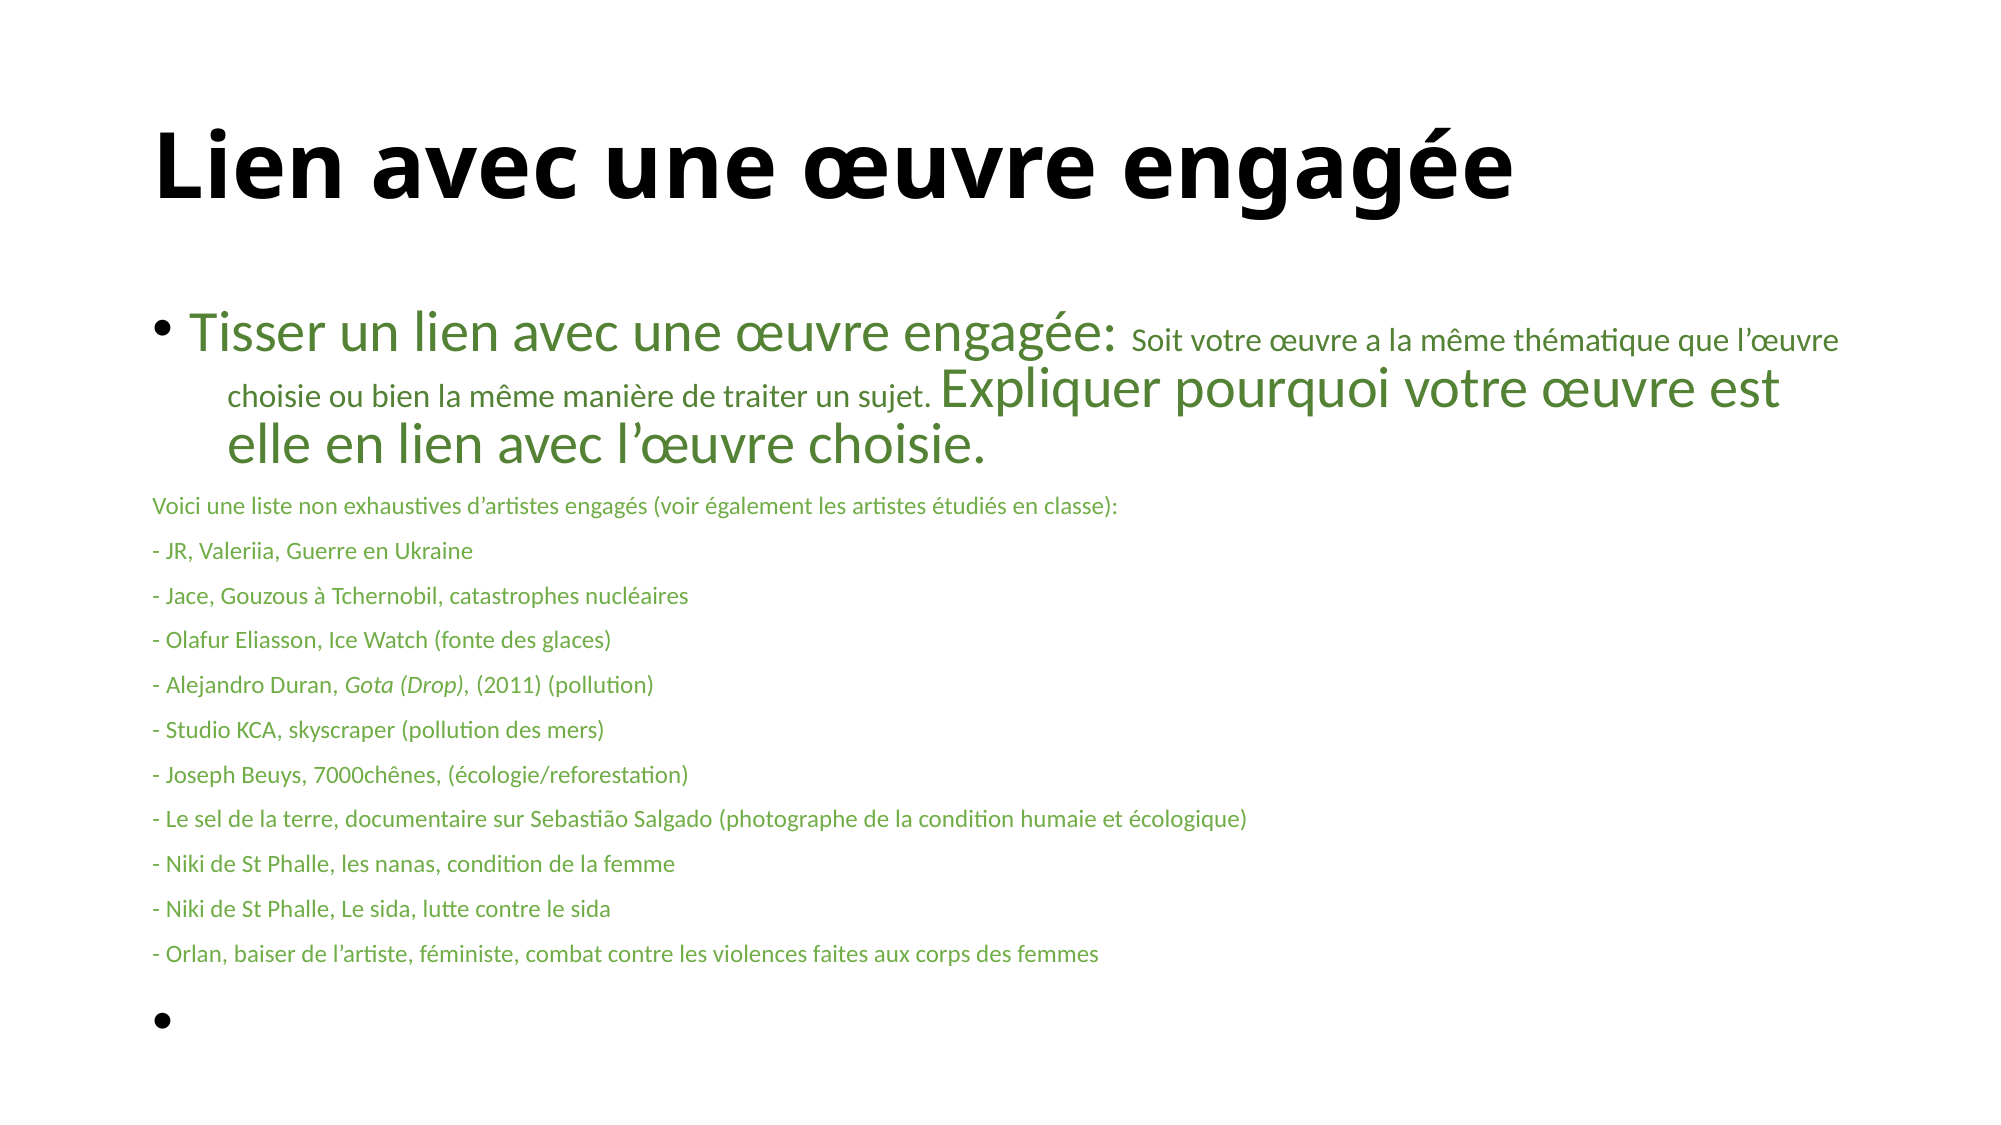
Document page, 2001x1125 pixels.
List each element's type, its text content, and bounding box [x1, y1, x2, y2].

list Tisser un lien avec une œuvre engagée: Soit votre œuvre a la même thématique que l’œuvre choisie ou bien la même manière de traiter un sujet. Expliquer pourquoi votre œuvre est elle en lien avec l’œuvre choisie. Voici une liste non exhaustives d’artistes engagés (voir également les artistes étudiés en classe): - JR, Valeriia, Guerre en Ukraine - Jace, Gouzous à Tchernobil, catastrophes nucléaires - Olafur Eliasson, Ice Watch (fonte des glaces) - Alejandro Duran, Gota (Drop), (2011) (pollution) - Studio KCA, skyscraper (pollution des mers) - Joseph Beuys, 7000chênes, (écologie/reforestation) - Le sel de la terre, documentaire sur Sebastião Salgado (photographe de la condition humaie et écologique) - Niki de St Phalle, les nanas, condition de la femme - Niki de St Phalle, Le sida, lutte contre le sida - Orlan, baiser de l’artiste, féministe, combat contre les violences faites aux corps des femmes [137, 299, 1863, 1014]
title Lien avec une œuvre engagée [137, 59, 1863, 278]
